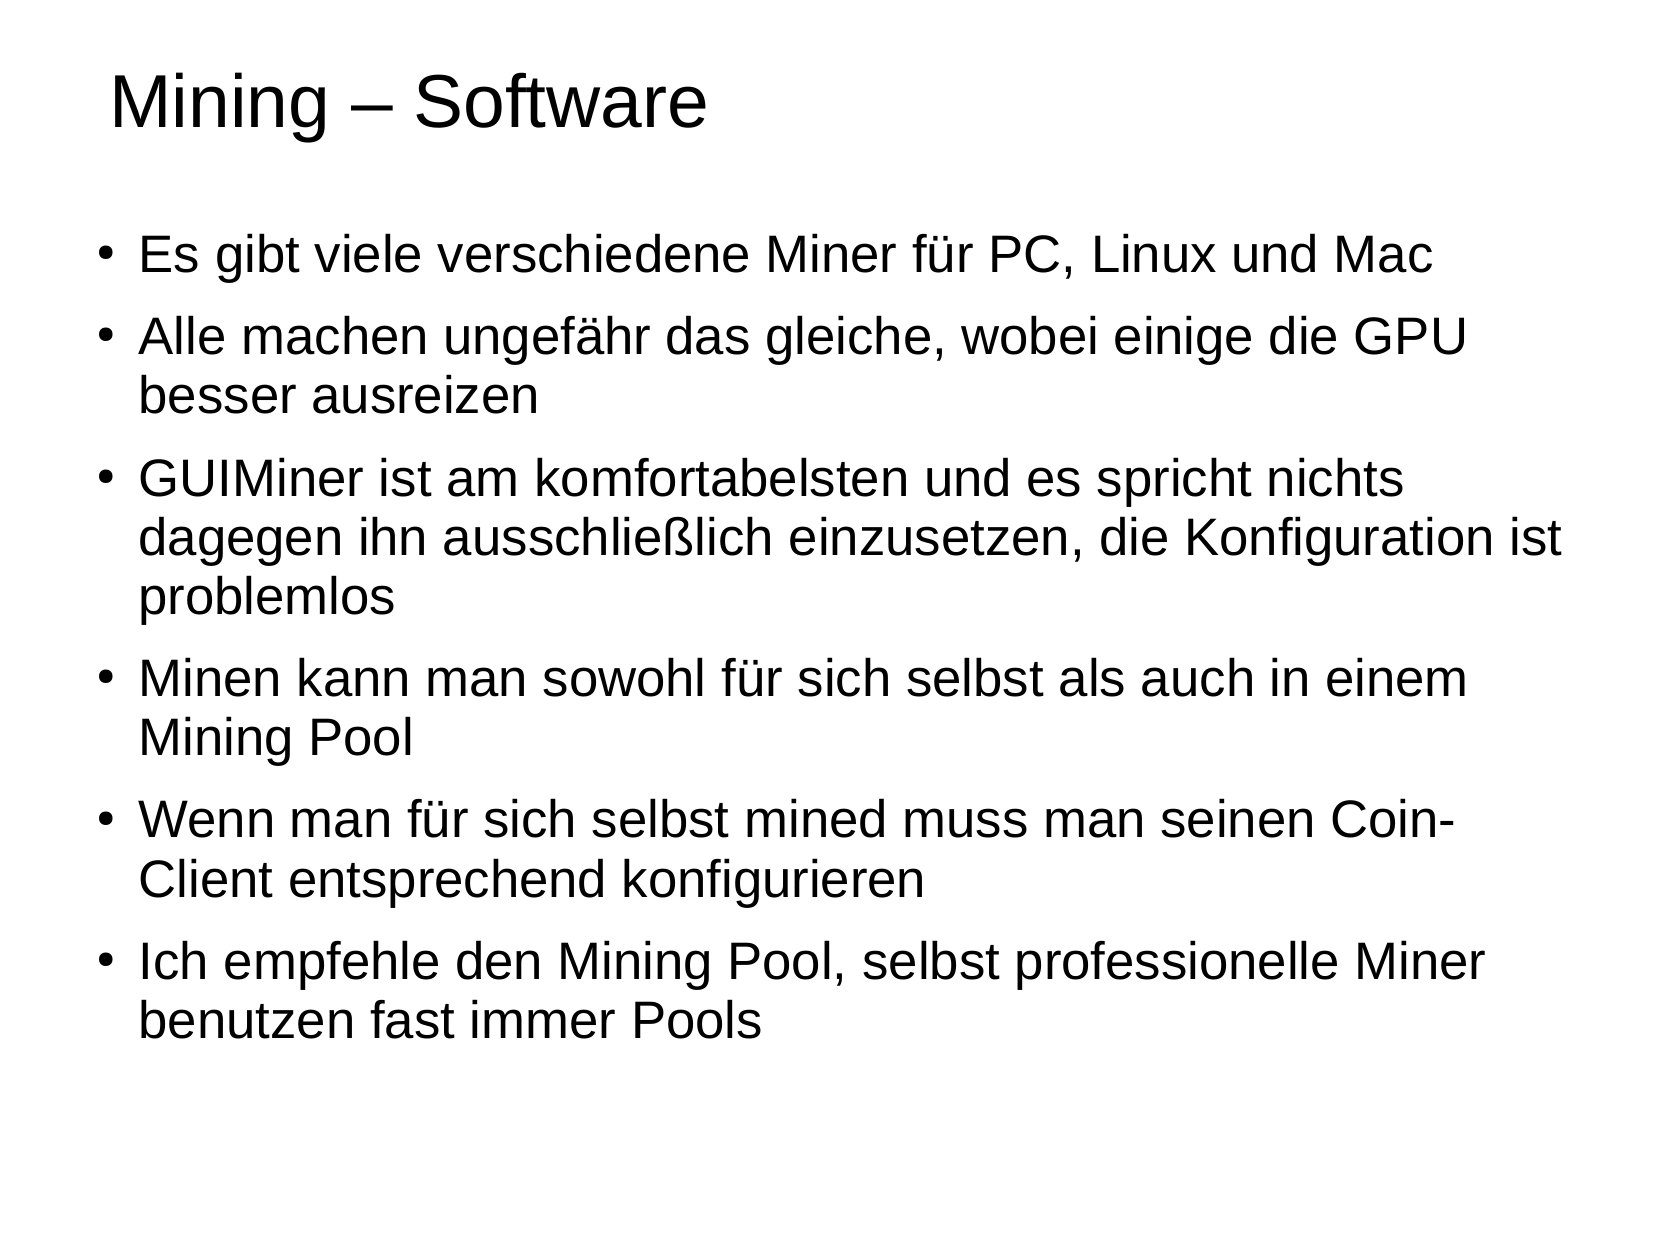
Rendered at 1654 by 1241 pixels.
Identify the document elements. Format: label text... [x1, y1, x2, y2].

title Mining – Software [82, 49, 1571, 154]
list Es gibt viele verschiedene Miner für PC, Linux und Mac Alle machen ungefähr das gleiche, wobei einige die GPU besser ausreizen GUIMiner ist am komfortabelsten und es spricht nichts dagegen ihn ausschließlich einzusetzen, die Konfiguration ist problemlos Minen kann man sowohl für sich selbst als auch in einem Mining Pool Wenn man für sich selbst mined muss man seinen Coin-Client entsprechend konfigurieren Ich empfehle den Mining Pool, selbst professionelle Miner benutzen fast immer Pools [82, 224, 1571, 1052]
